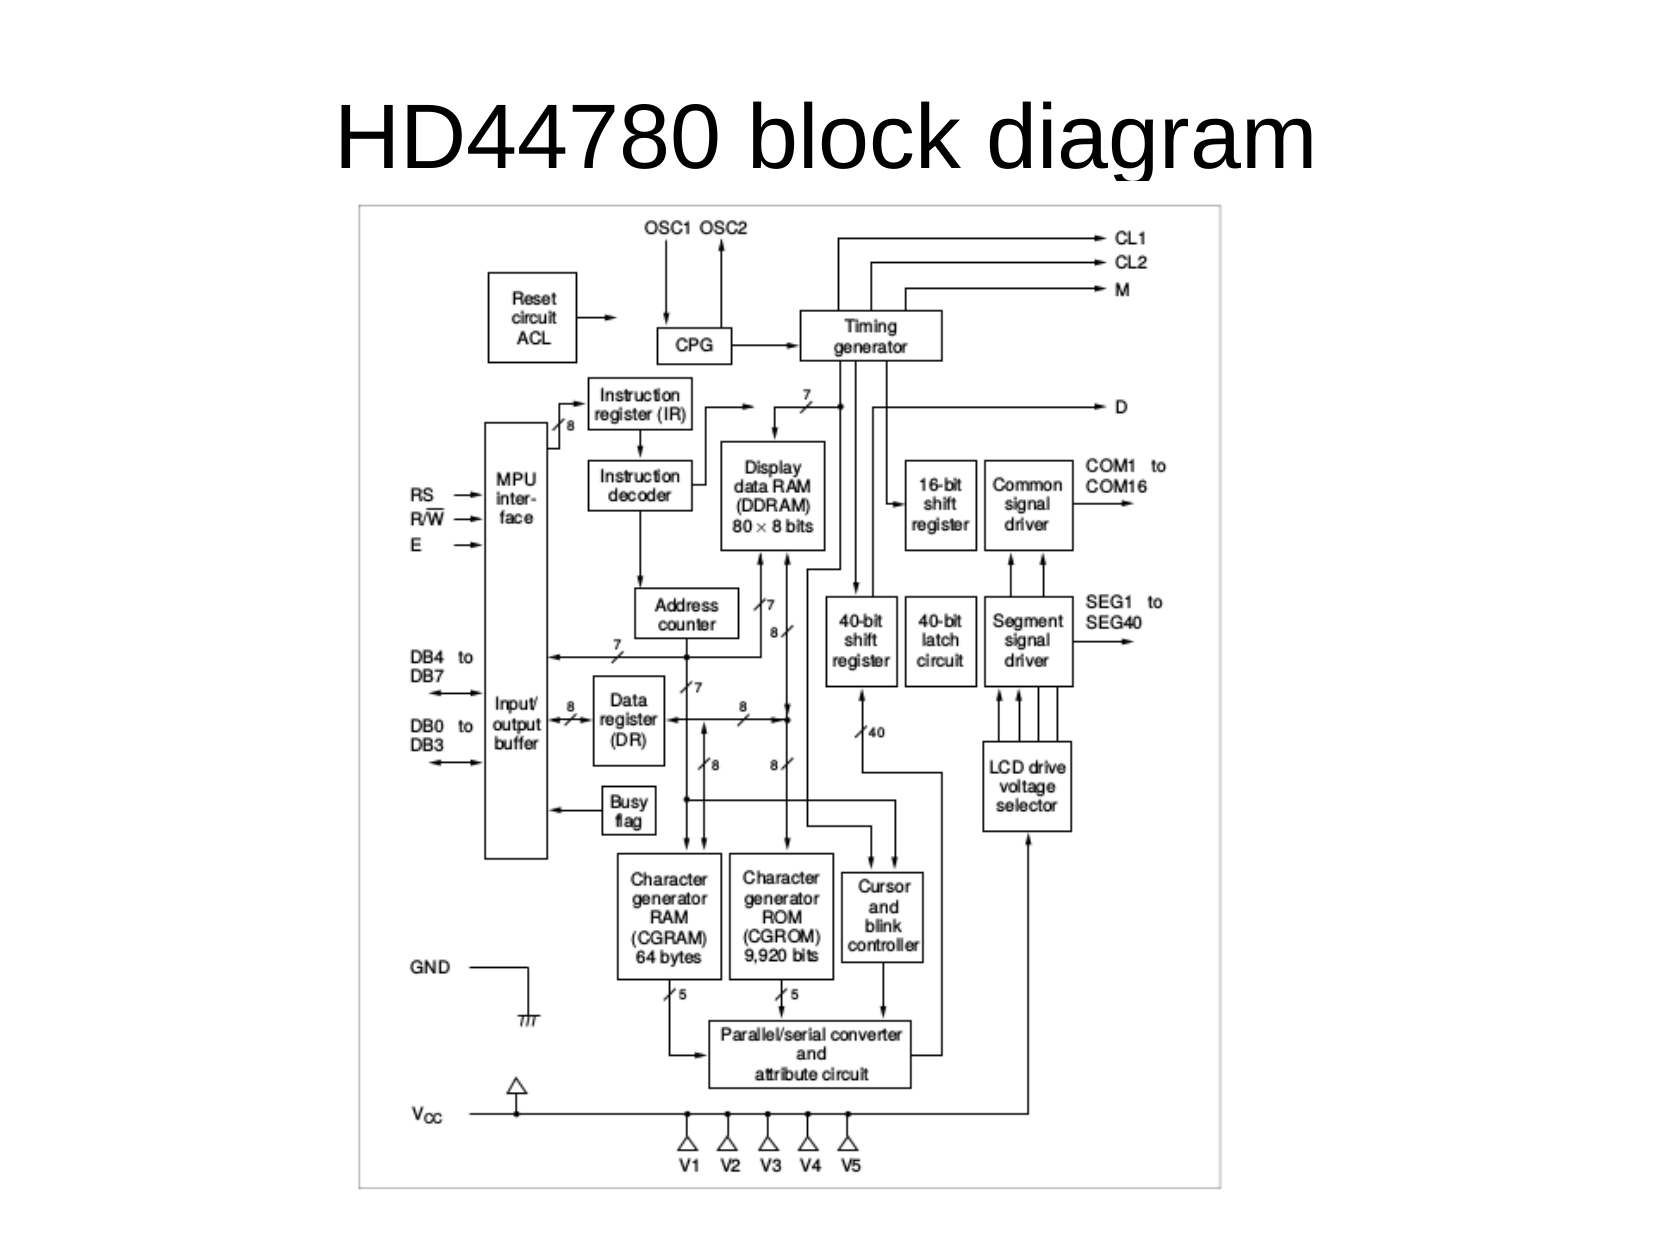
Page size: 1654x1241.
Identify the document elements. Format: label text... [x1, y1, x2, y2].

title HD44780 block diagram [82, 49, 1571, 226]
picture [345, 181, 1231, 1210]
